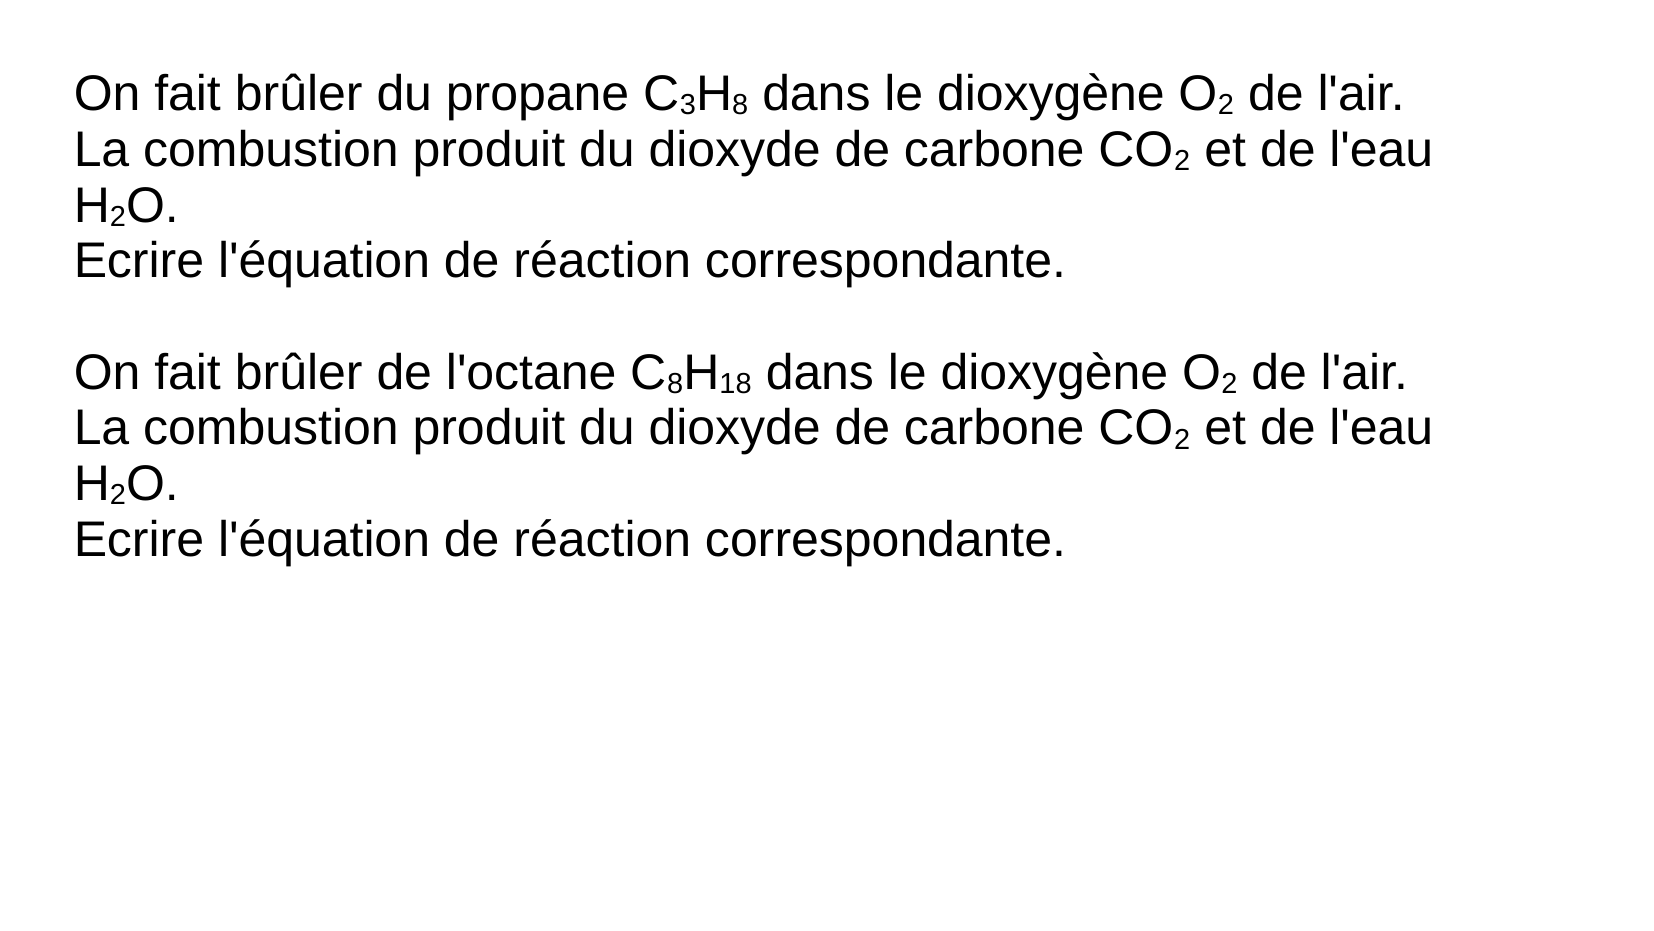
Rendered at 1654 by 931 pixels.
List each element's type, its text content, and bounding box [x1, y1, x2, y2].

text_box On fait brûler du propane C3H8 dans le dioxygène O2 de l'air. La combustion produit du dioxyde de carbone CO2 et de l'eau H2O. Ecrire l'équation de réaction correspondante. On fait brûler de l'octane C8H18 dans le dioxygène O2 de l'air. La combustion produit du dioxyde de carbone CO2 et de l'eau H2O. Ecrire l'équation de réaction correspondante. [59, 57, 1536, 827]
